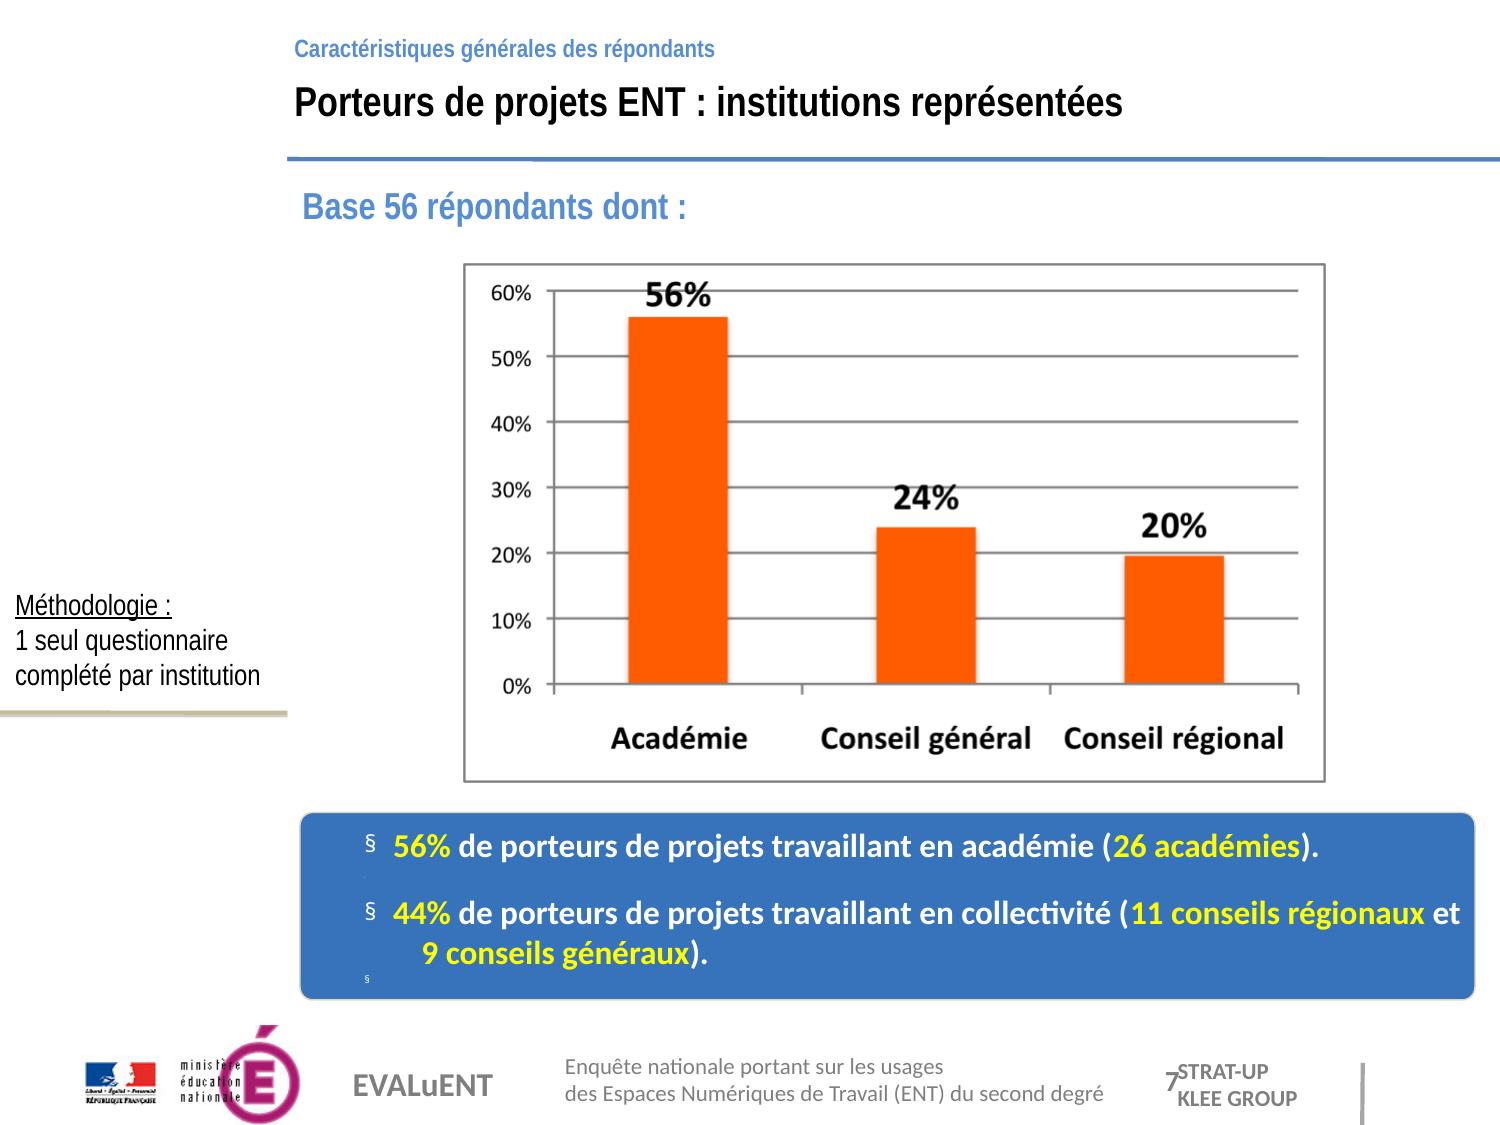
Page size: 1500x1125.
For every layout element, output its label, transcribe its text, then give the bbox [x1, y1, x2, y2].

text_box 56% de porteurs de projets travaillant en académie (26 académies). 44% de porteurs de projets travaillant en collectivité (11 conseils régionaux et 9 conseils généraux). [299, 812, 1476, 1000]
text_box [1074, 1050, 1426, 1110]
text_box Caractéristiques générales des répondants Porteurs de projets ENT : institutions représentées [279, 25, 1450, 100]
text_box Méthodologie : 1 seul questionnaire complété par institution [0, 578, 313, 701]
picture [462, 262, 1327, 784]
text_box Base 56 répondants dont : [287, 174, 708, 236]
